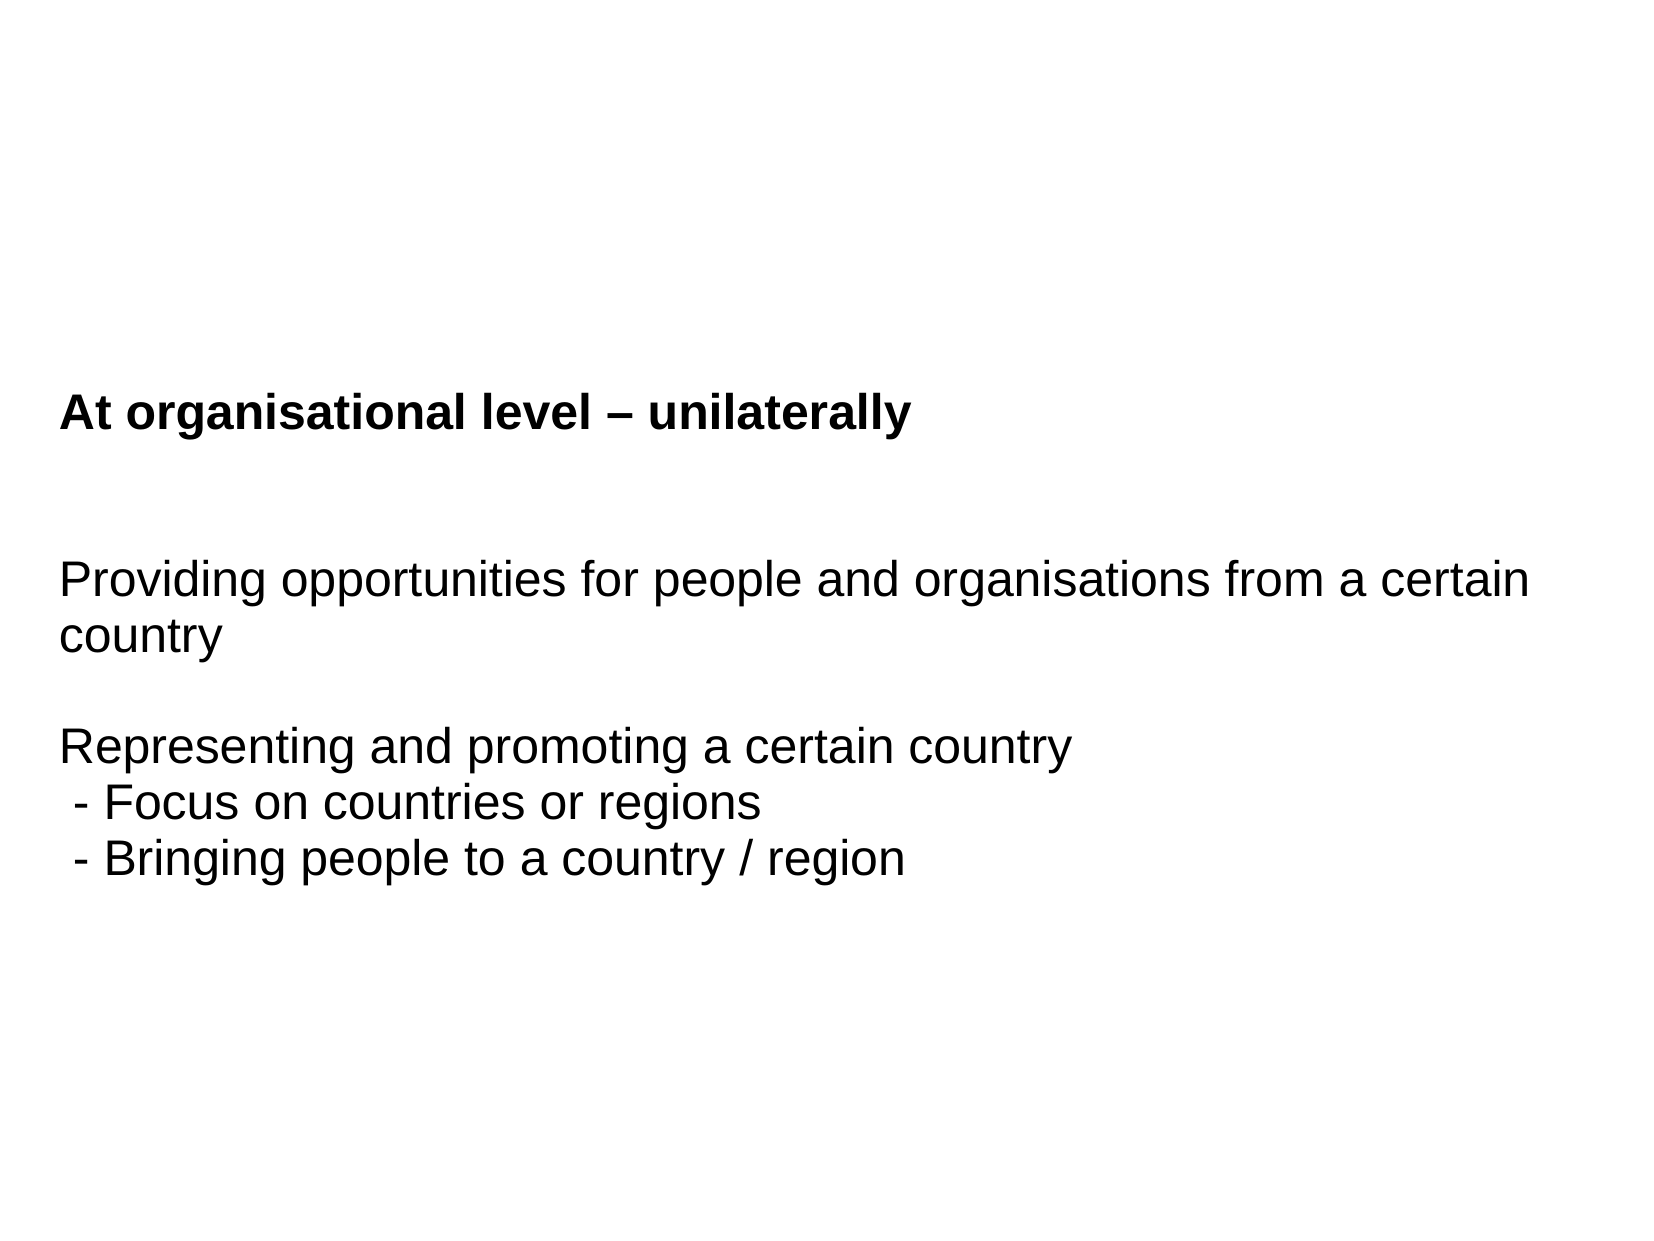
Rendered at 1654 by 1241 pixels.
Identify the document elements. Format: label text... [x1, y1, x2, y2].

title At organisational level – unilaterally Providing opportunities for people and organisations from a certain country Representing and promoting a certain country - Focus on countries or regions - Bringing people to a country / region [59, 88, 1625, 1182]
